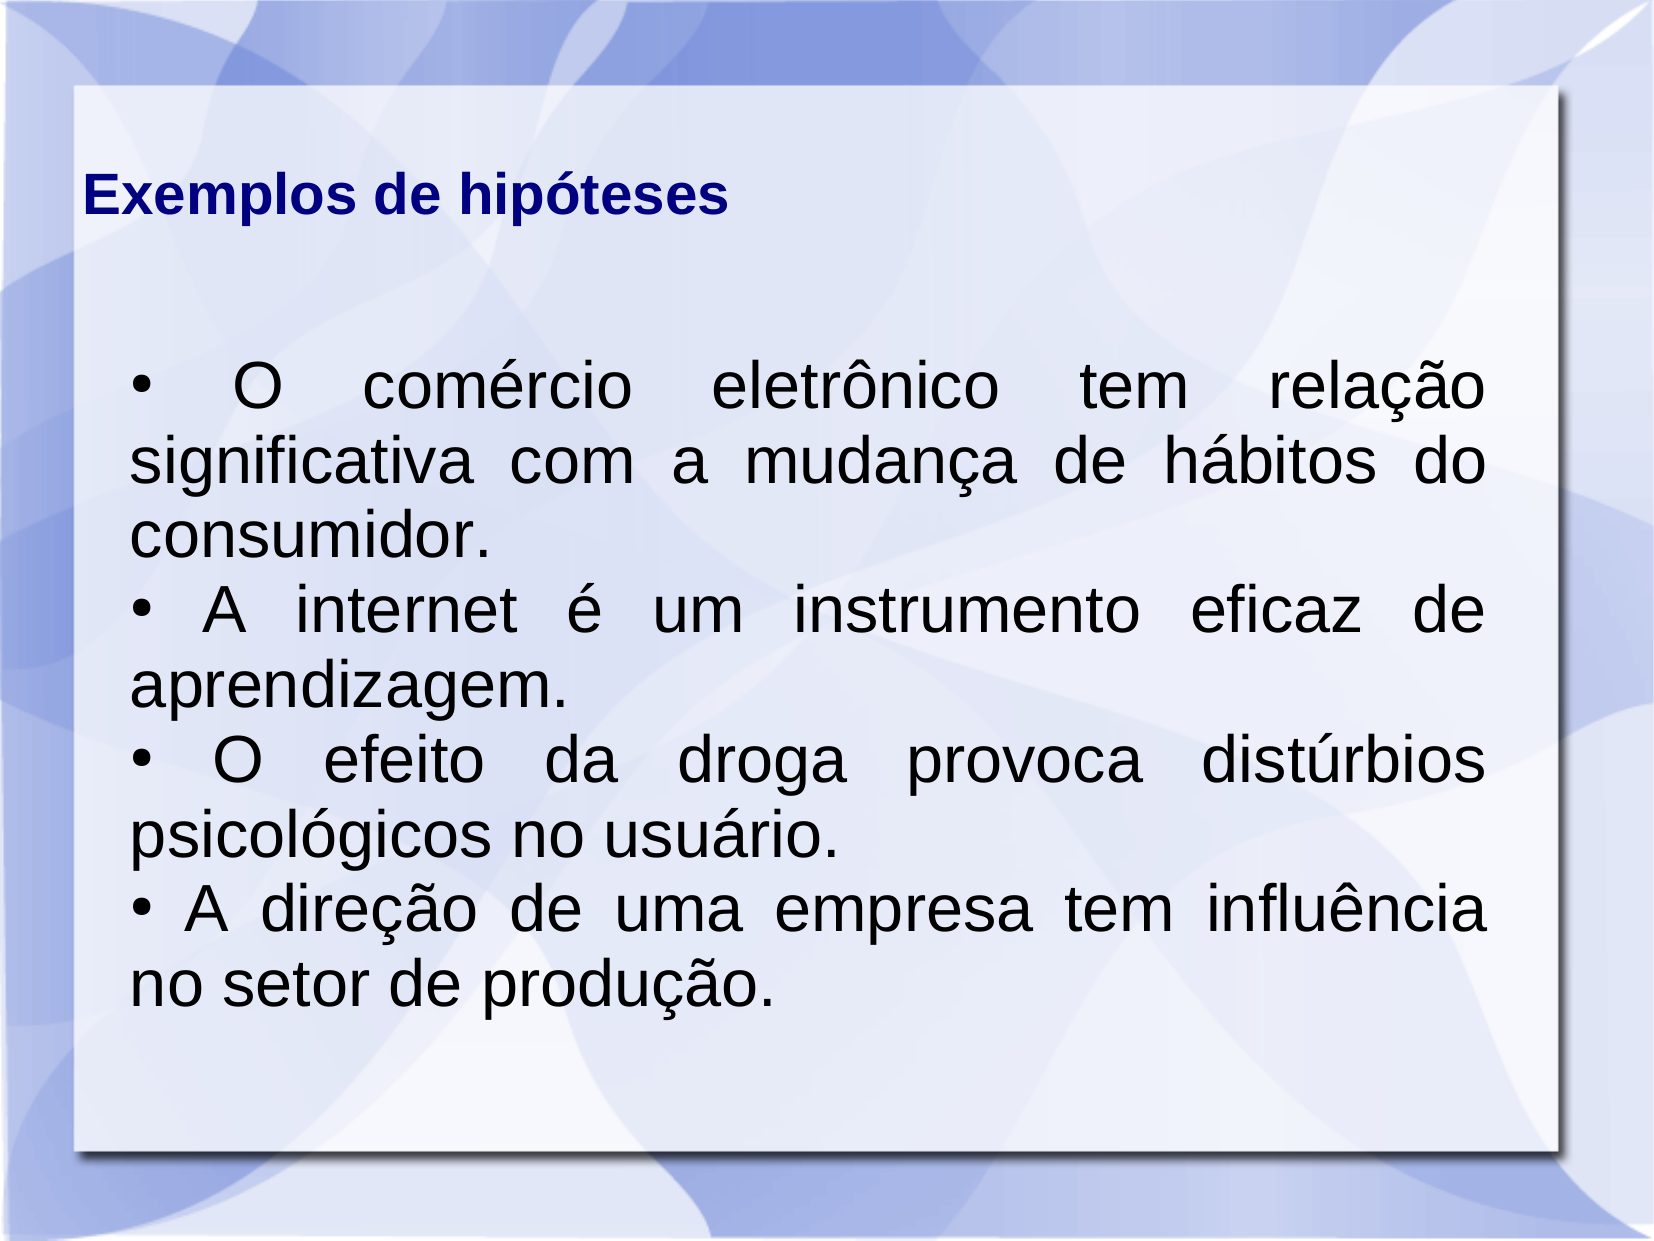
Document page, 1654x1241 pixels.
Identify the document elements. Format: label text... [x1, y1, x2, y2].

subtitle O comércio eletrônico tem relação significativa com a mudança de hábitos do consumidor. A internet é um instrumento eficaz de aprendizagem. O efeito da droga provoca distúrbios psicológicos no usuário. A direção de uma empresa tem influência no setor de produção. [129, 324, 1489, 1045]
picture [0, 0, 1654, 1241]
title Exemplos de hipóteses [82, 90, 1536, 298]
